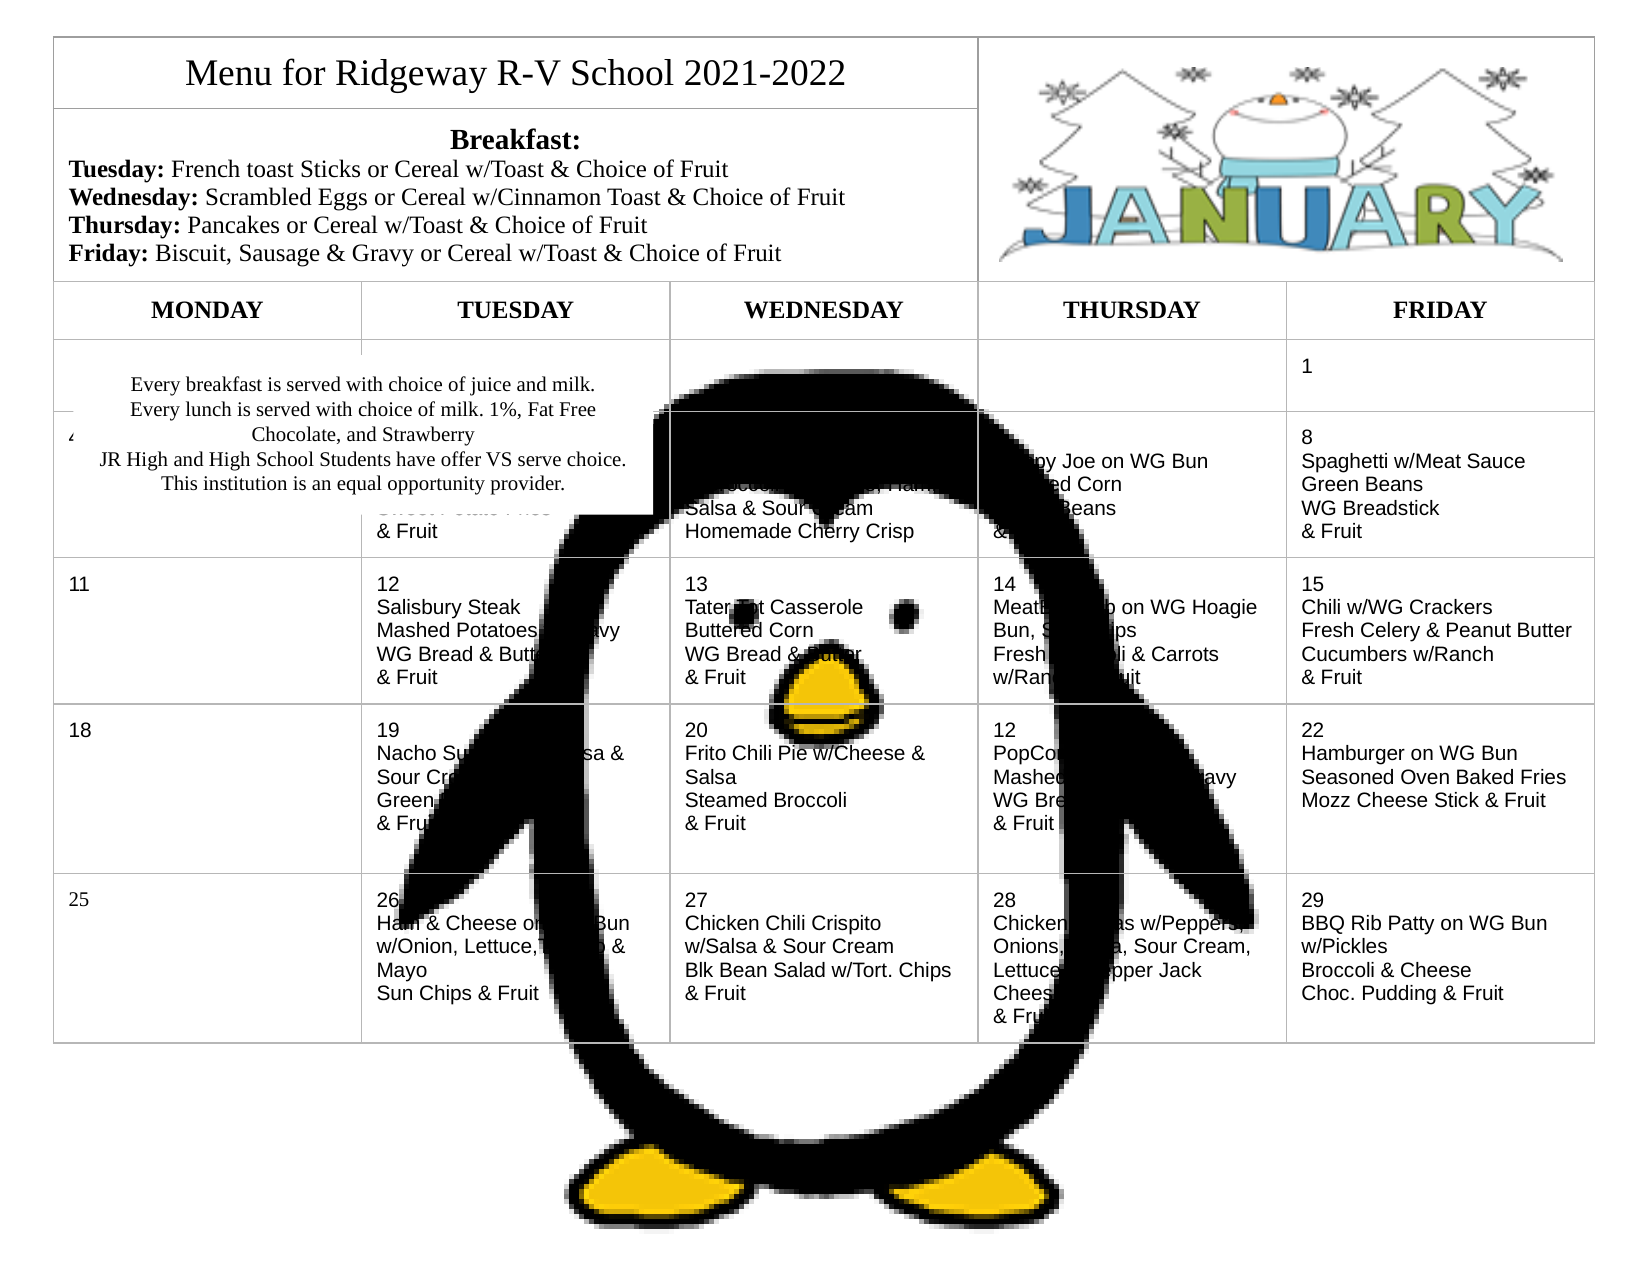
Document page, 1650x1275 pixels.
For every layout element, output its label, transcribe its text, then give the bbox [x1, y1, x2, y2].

table_cell 28 Chicken Fajitas w/Peppers, Onions, Salsa, Sour Cream, Lettuce & Pepper Jack Cheese & Fruit [979, 874, 1286, 1042]
table_cell [671, 340, 977, 411]
table_cell 12 Salisbury Steak Mashed Potatoes w/Gravy WG Bread & Butter & Fruit [362, 558, 669, 703]
table_header [979, 38, 1594, 281]
table_cell Breakfast: Tuesday: French toast Sticks or Cereal w/Toast & Choice of Fruit Wednesday: Scrambled Eggs or Cereal w/Cinnamon Toast & Choice of Fruit Thursday: Pancakes or Cereal w/Toast & Choice of Fruit Friday: Biscuit, Sausage & Gravy or Cereal w/Toast & Choice of Fruit [54, 109, 977, 281]
table_cell 20 Frito Chili Pie w/Cheese & Salsa Steamed Broccoli & Fruit [671, 705, 977, 873]
table_cell 25 [54, 874, 361, 1042]
table_cell 15 Chili w/WG Crackers Fresh Celery & Peanut Butter Cucumbers w/Ranch & Fruit [1287, 558, 1594, 703]
text_box Every breakfast is served with choice of juice and milk. Every lunch is served with choice of milk. 1%, Fat Free Chocolate, and Strawberry JR High and High School Students have offer VS serve choice. This institution is an equal opportunity provider. [73, 355, 654, 515]
table_cell [362, 340, 669, 411]
table_cell 11 [54, 558, 361, 703]
table_cell TUESDAY [362, 282, 669, 339]
table_cell FRIDAY [1287, 282, 1594, 339]
table_cell 4 [54, 412, 361, 557]
table_cell 18 [54, 705, 361, 873]
table_cell 7 Sloppy Joe on WG Bun Buttered Corn Baked Beans & Fruit [979, 412, 1286, 557]
table_header Menu for Ridgeway R-V School 2021-2022 [54, 38, 977, 108]
table_cell 5 Chicken Patty on WG Bun w/Mayo & Pickles Sweet Potato Fries & Fruit [362, 412, 669, 557]
table_cell [979, 340, 1286, 411]
table_cell 29 BBQ Rib Patty on WG Bun w/Pickles Broccoli & Cheese Choc. Pudding & Fruit [1287, 874, 1594, 1042]
table_cell 13 Tater Tot Casserole Buttered Corn WG Bread & Butter & Fruit [671, 558, 977, 703]
table_cell [54, 340, 361, 411]
table_cell 19 Nacho Supreme w/Salsa & Sour Cream Green Beans & Fruit [362, 705, 669, 873]
table_cell MONDAY [54, 282, 361, 339]
table_cell 6 Baked Potato Bar w/Broccoli & Cheese, Ham, Salsa & Sour Cream Homemade Cherry Crisp [671, 412, 977, 557]
table_cell THURSDAY [979, 282, 1286, 339]
table_cell 8 Spaghetti w/Meat Sauce Green Beans WG Breadstick & Fruit [1287, 412, 1594, 557]
table_cell 26 Ham & Cheese on WG Bun w/Onion, Lettuce,Tomato & Mayo Sun Chips & Fruit [362, 874, 669, 1042]
table_cell WEDNESDAY [671, 282, 977, 339]
picture [999, 67, 1563, 262]
picture [340, 1044, 1299, 1239]
table_cell 27 Chicken Chili Crispito w/Salsa & Sour Cream Blk Bean Salad w/Tort. Chips & Fruit [671, 874, 977, 1042]
table_cell 14 MeatBall Sub on WG Hoagie Bun, Sun Chips Fresh Broccoli & Carrots w/Ranch & Fruit [979, 558, 1286, 703]
table_cell 12 PopCorn Chicken Mashed Potatoes w/Gravy WG Bread & Butter & Fruit [979, 705, 1286, 873]
table_cell 1 [1287, 340, 1594, 411]
table_cell 22 Hamburger on WG Bun Seasoned Oven Baked Fries Mozz Cheese Stick & Fruit [1287, 705, 1594, 873]
